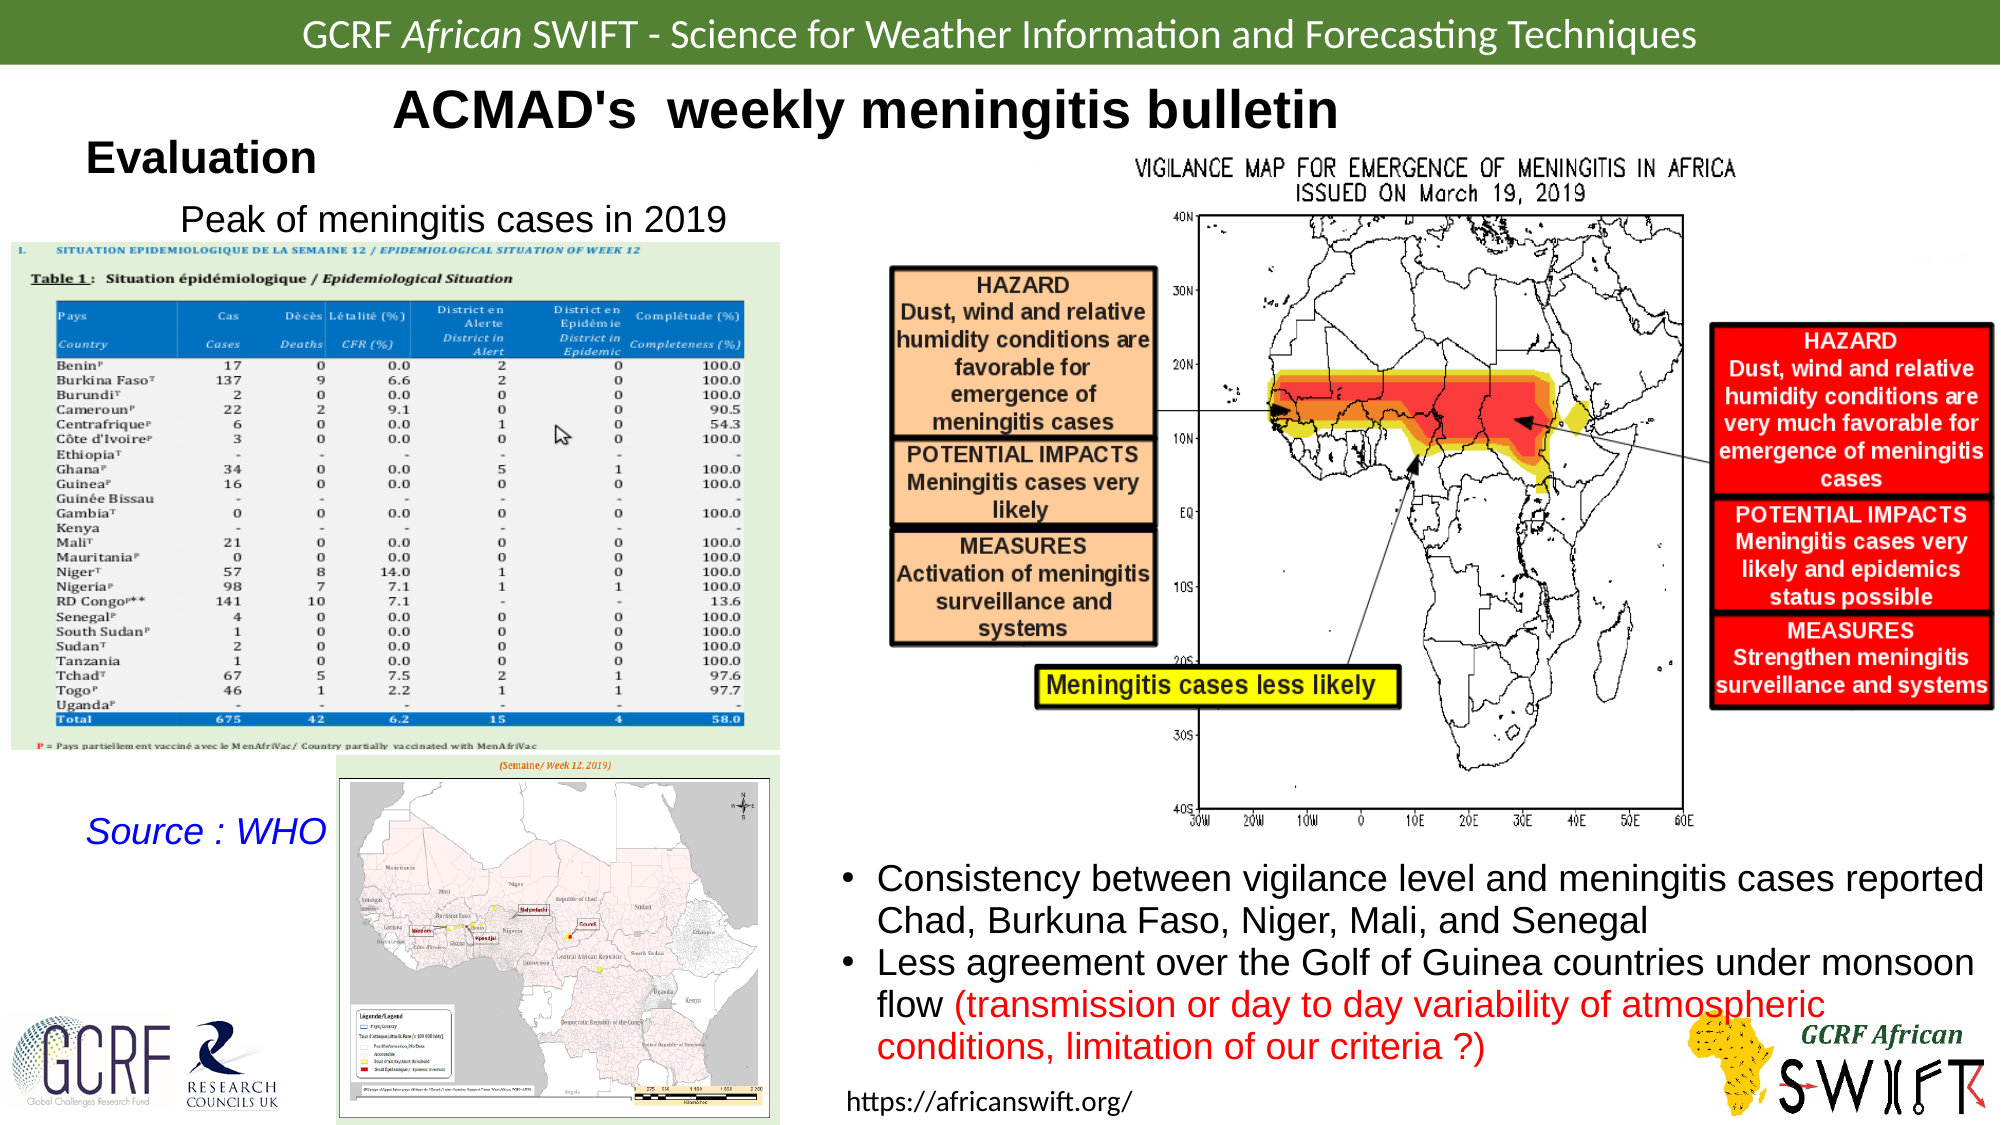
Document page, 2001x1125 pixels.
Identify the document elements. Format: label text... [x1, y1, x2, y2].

picture [11, 242, 780, 751]
text_box ACMAD's weekly meningitis bulletin [377, 72, 1406, 148]
picture [1674, 1076, 2000, 1125]
text_box Source : WHO [70, 803, 473, 860]
picture [7, 1010, 292, 1125]
picture [336, 755, 780, 1125]
text_box https://africanswift.org/ [831, 1076, 1217, 1125]
text_box Consistency between vigilance level and meningitis cases reported Chad, Burkuna Faso, Niger, Mali, and Senegal Less agreement over the Golf of Guinea countries under monsoon flow (transmission or day to day variability of atmospheric conditions, limitation of our criteria ?) [826, 850, 2000, 1076]
text_box Evaluation [70, 125, 378, 192]
picture [885, 147, 2000, 839]
text_box Peak of meningitis cases in 2019 [165, 191, 745, 249]
text_box GCRF African SWIFT - Science for Weather Information and Forecasting Techniques [0, 0, 2000, 65]
